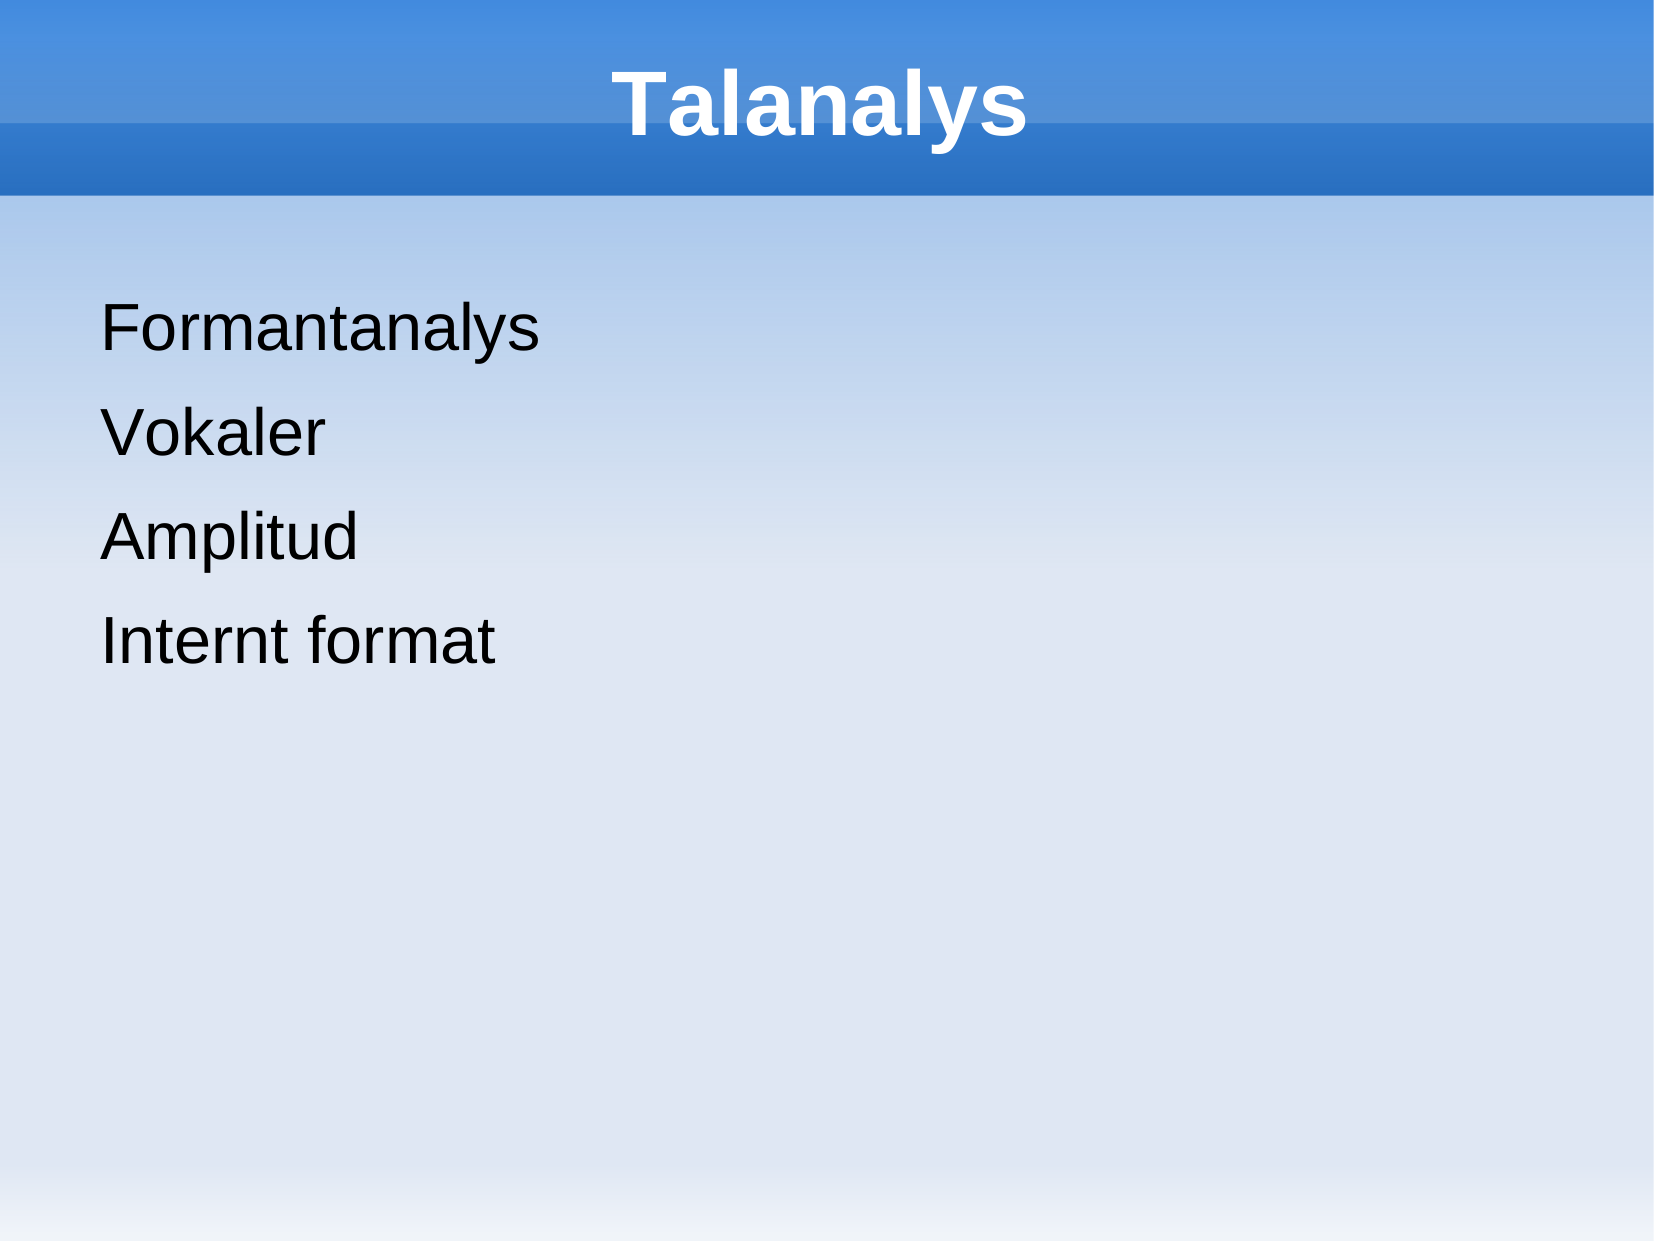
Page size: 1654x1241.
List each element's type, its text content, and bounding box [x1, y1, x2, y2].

list Formantanalys Vokaler Amplitud Internt format [82, 290, 1571, 1094]
picture [0, 0, 1654, 1241]
title Talanalys [76, 7, 1565, 200]
